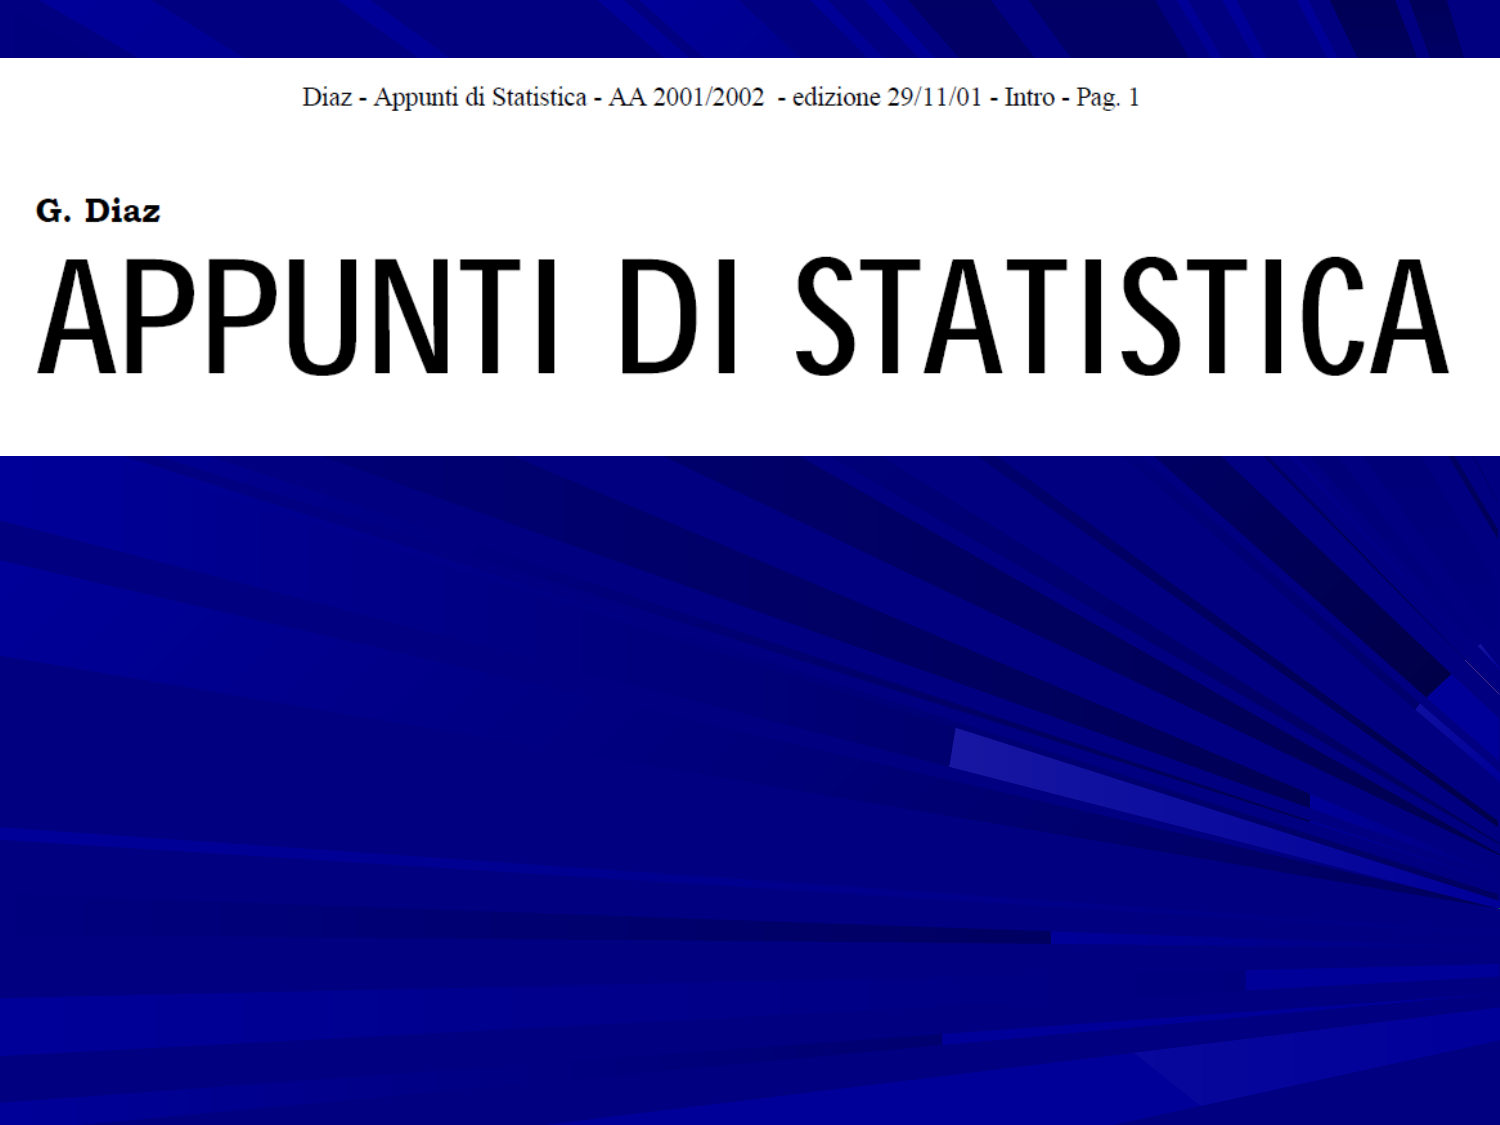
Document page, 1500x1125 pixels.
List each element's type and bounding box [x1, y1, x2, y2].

picture [0, 58, 1500, 456]
